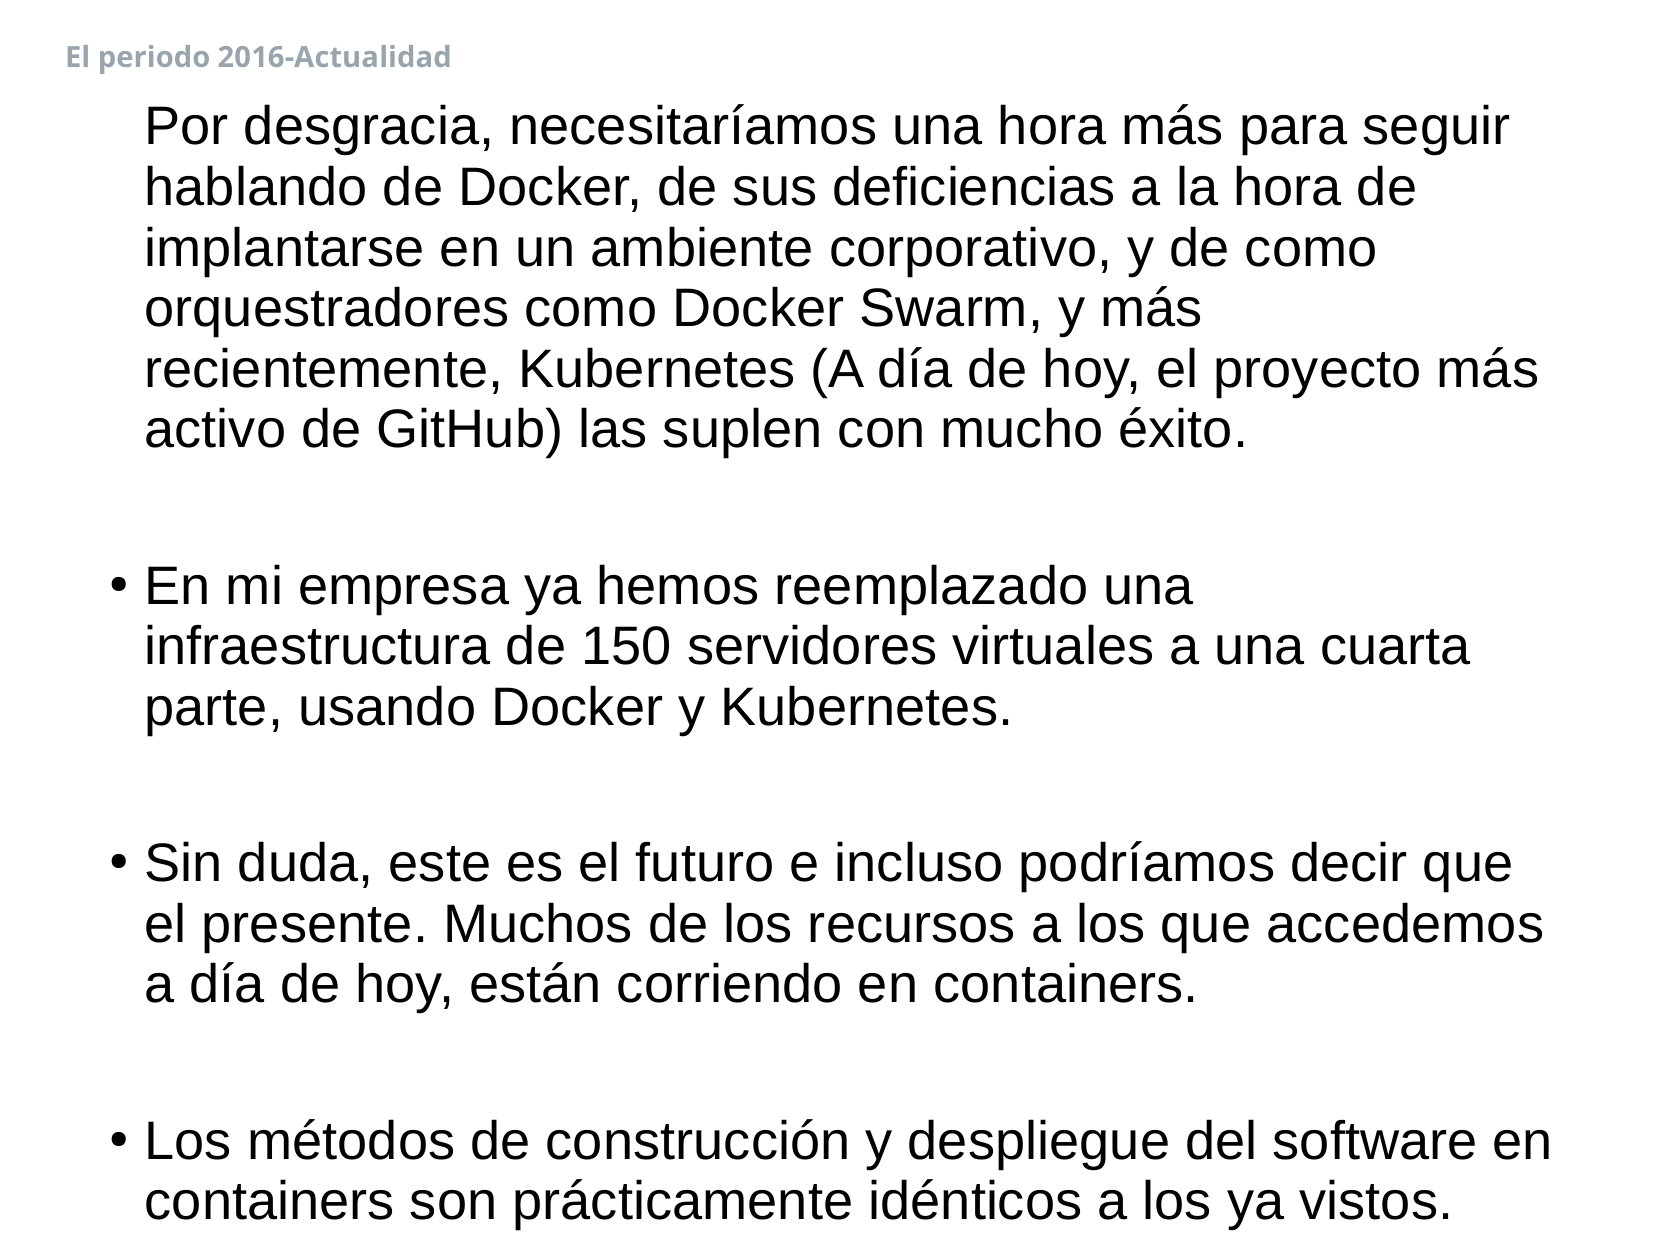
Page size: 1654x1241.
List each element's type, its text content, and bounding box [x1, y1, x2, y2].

text_box El periodo 2016-Actualidad [64, 38, 733, 74]
text_box Por desgracia, necesitaríamos una hora más para seguir hablando de Docker, de sus deficiencias a la hora de implantarse en un ambiente corporativo, y de como orquestradores como Docker Swarm, y más recientemente, Kubernetes (A día de hoy, el proyecto más activo de GitHub) las suplen con mucho éxito. En mi empresa ya hemos reemplazado una infraestructura de 150 servidores virtuales a una cuarta parte, usando Docker y Kubernetes. Sin duda, este es el futuro e incluso podríamos decir que el presente. Muchos de los recursos a los que accedemos a día de hoy, están corriendo en containers. Los métodos de construcción y despliegue del software en containers son prácticamente idénticos a los ya vistos. [94, 88, 1571, 1241]
